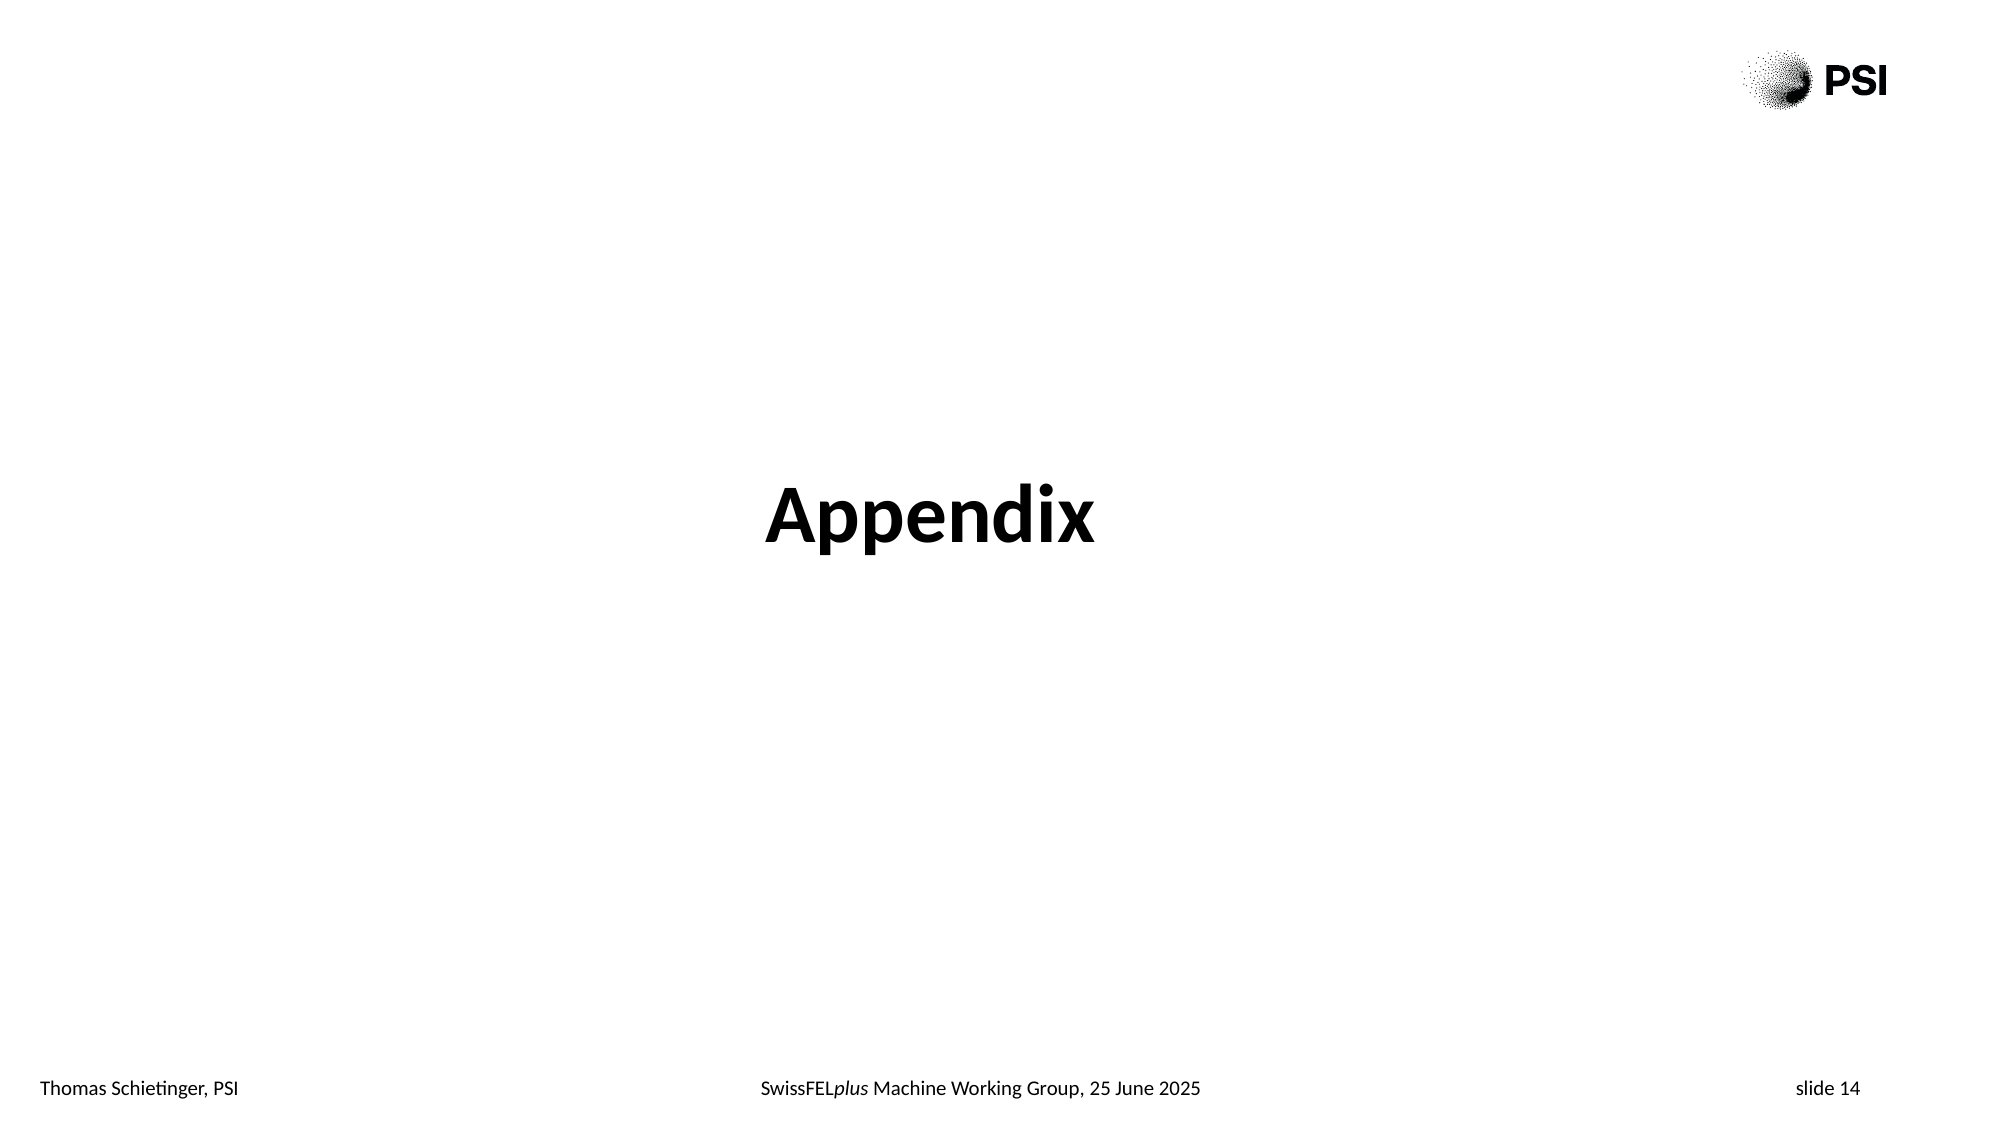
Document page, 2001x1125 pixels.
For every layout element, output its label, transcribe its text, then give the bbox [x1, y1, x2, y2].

title Appendix [765, 459, 1131, 583]
